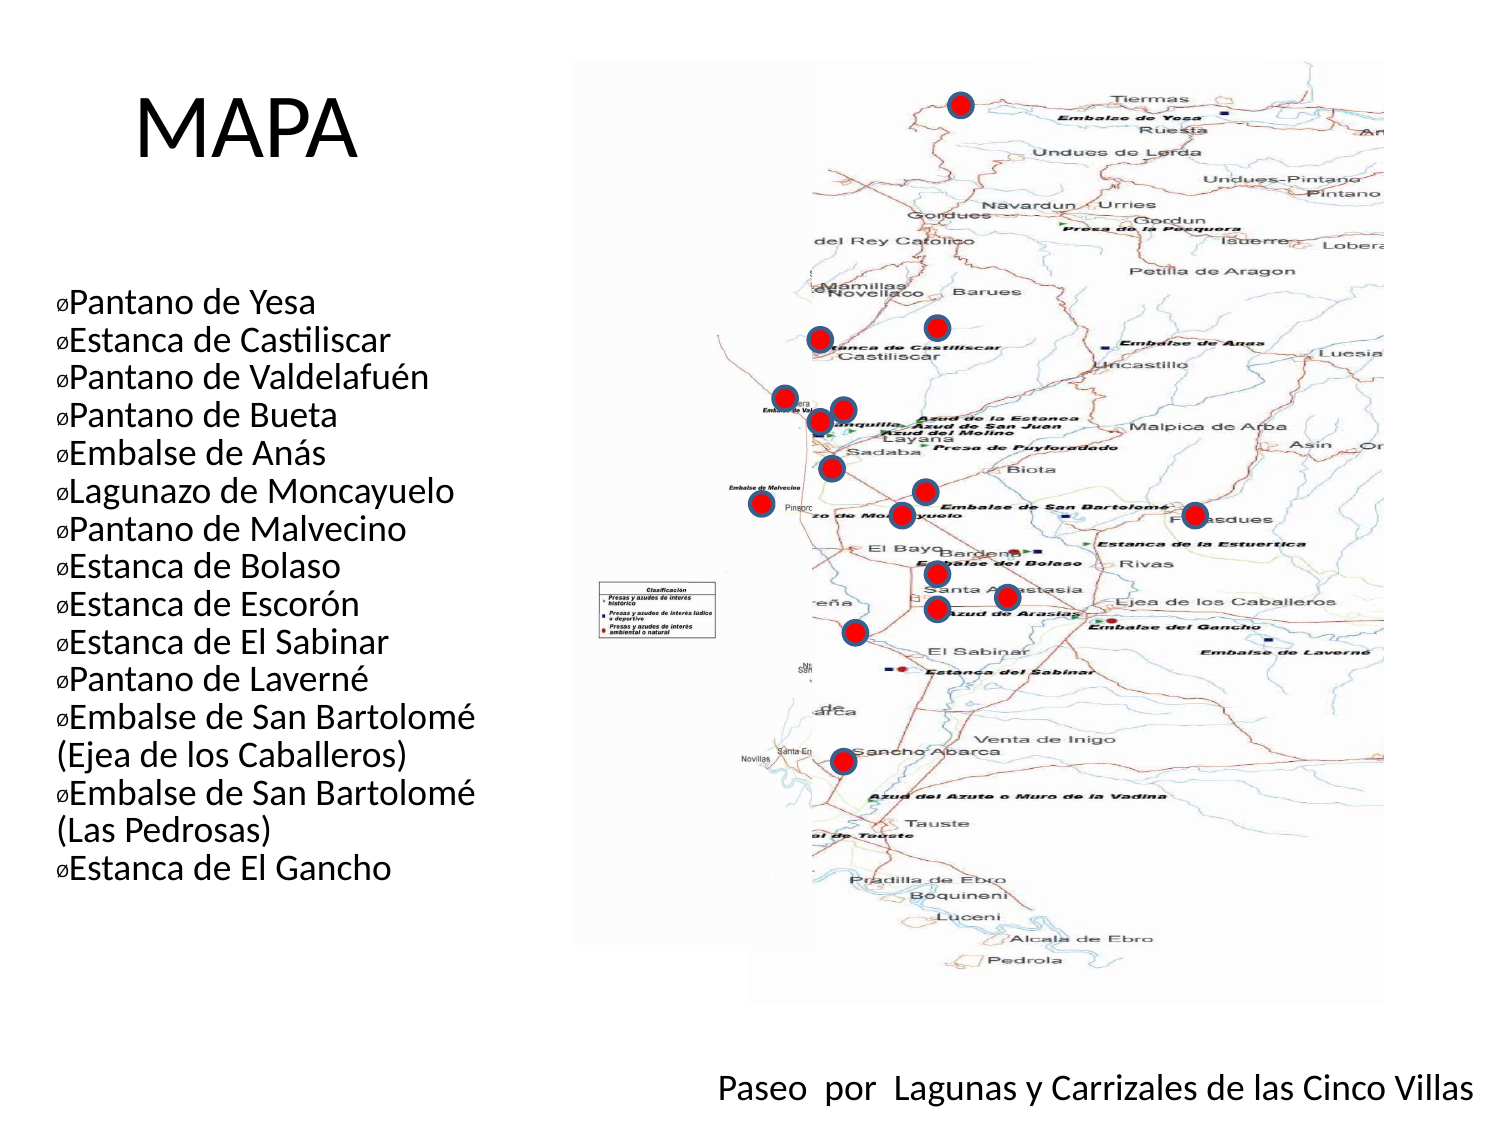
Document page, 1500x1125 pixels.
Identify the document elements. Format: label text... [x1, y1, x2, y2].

picture [574, 58, 1384, 1005]
text_box [750, 492, 774, 516]
text_box Pantano de Yesa Estanca de Castiliscar Pantano de Valdelafuén Pantano de Bueta Embalse de Anás Lagunazo de Moncayuelo Pantano de Malvecino Estanca de Bolaso Estanca de Escorón Estanca de El Sabinar Pantano de Laverné Embalse de San Bartolomé (Ejea de los Caballeros) Embalse de San Bartolomé (Las Pedrosas) Estanca de El Gancho [41, 278, 560, 936]
text_box [890, 503, 914, 528]
text_box [832, 398, 856, 422]
text_box [925, 562, 950, 586]
text_box [925, 316, 950, 340]
text_box [1183, 503, 1207, 528]
title MAPA [0, 58, 574, 232]
text_box [843, 621, 868, 645]
text_box [808, 328, 832, 352]
text_box [808, 410, 832, 434]
text_box [925, 597, 950, 622]
text_box [914, 480, 938, 504]
text_box [773, 386, 797, 411]
text_box [832, 750, 856, 774]
text_box [949, 93, 973, 118]
text_box [820, 457, 844, 481]
text_box Paseo por Lagunas y Carrizales de las Cinco Villas [703, 1064, 1500, 1118]
text_box [996, 585, 1020, 610]
